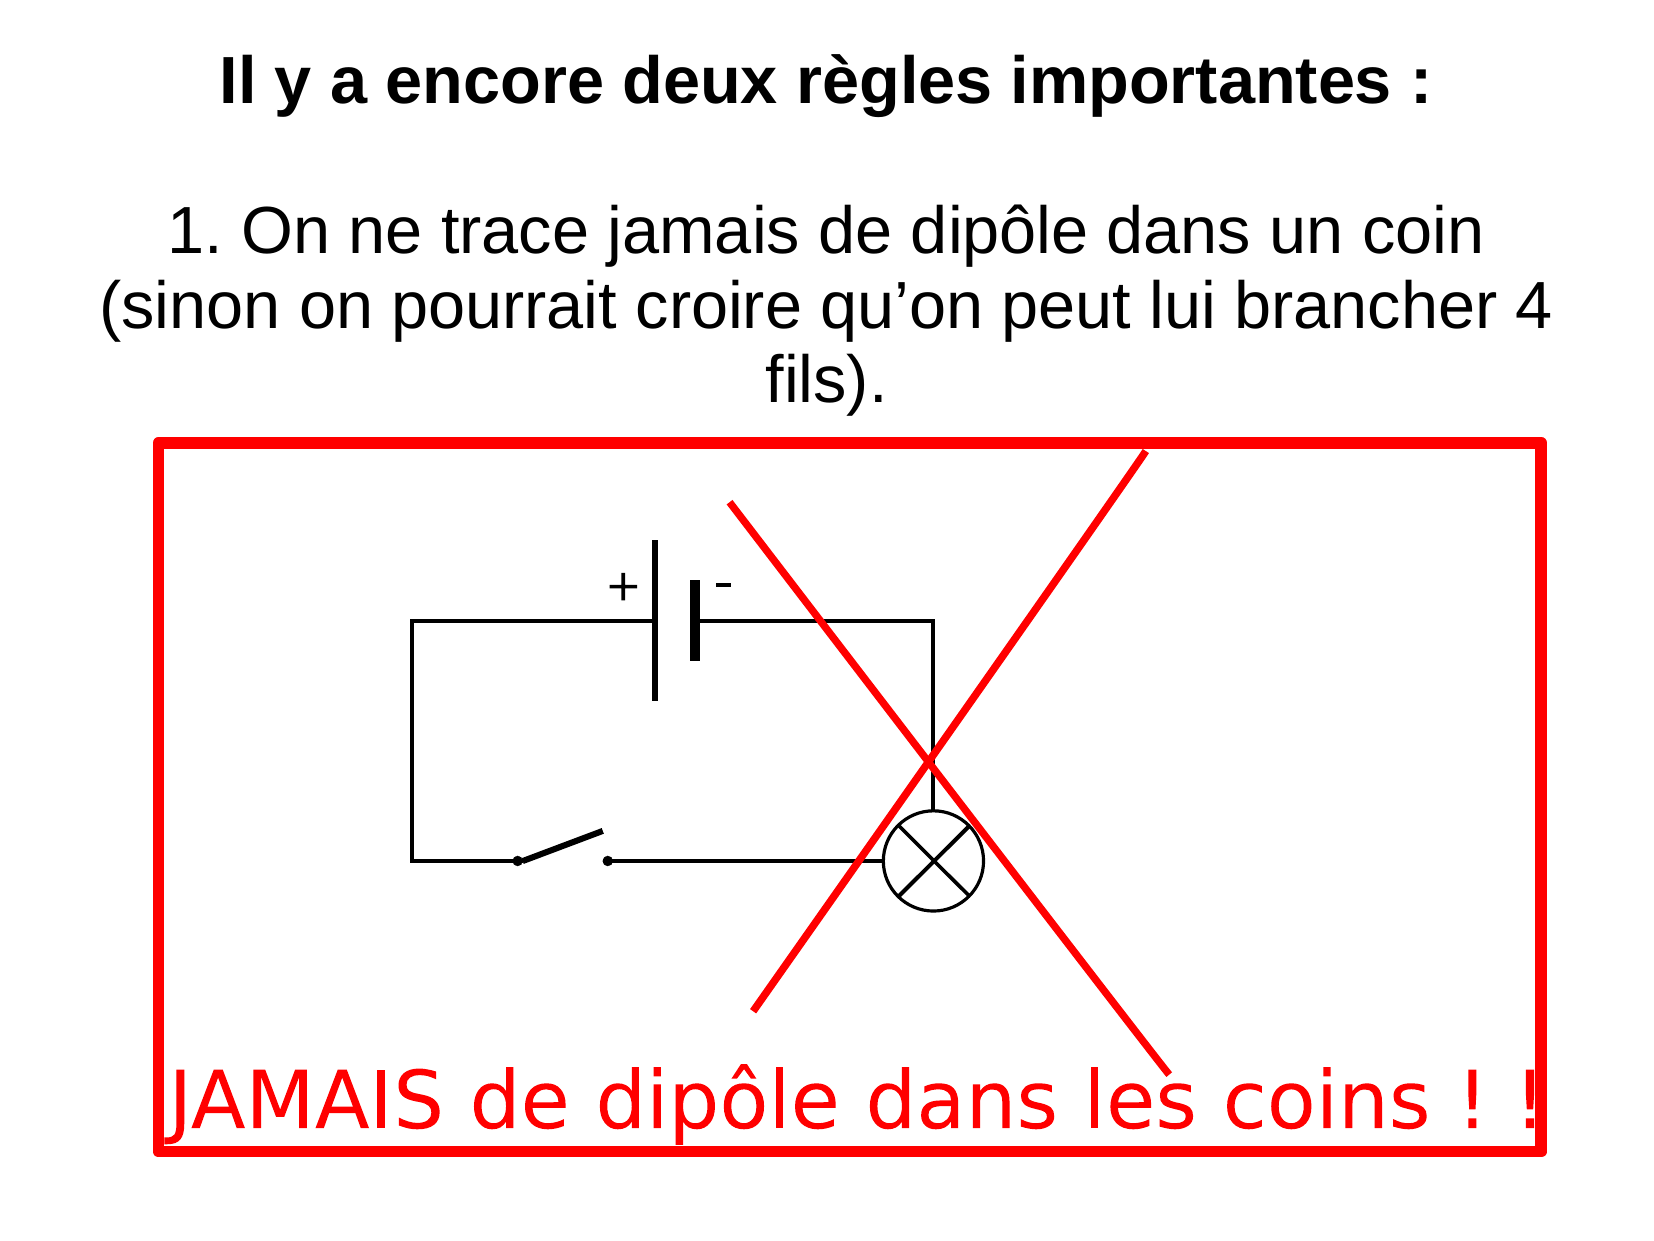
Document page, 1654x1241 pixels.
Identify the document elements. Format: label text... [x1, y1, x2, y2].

picture [164, 448, 1536, 1146]
subtitle Il y a encore deux règles importantes : 1. On ne trace jamais de dipôle dans un coin (sinon on pourrait croire qu’on peut lui brancher 4 fils). [82, 43, 1571, 1016]
